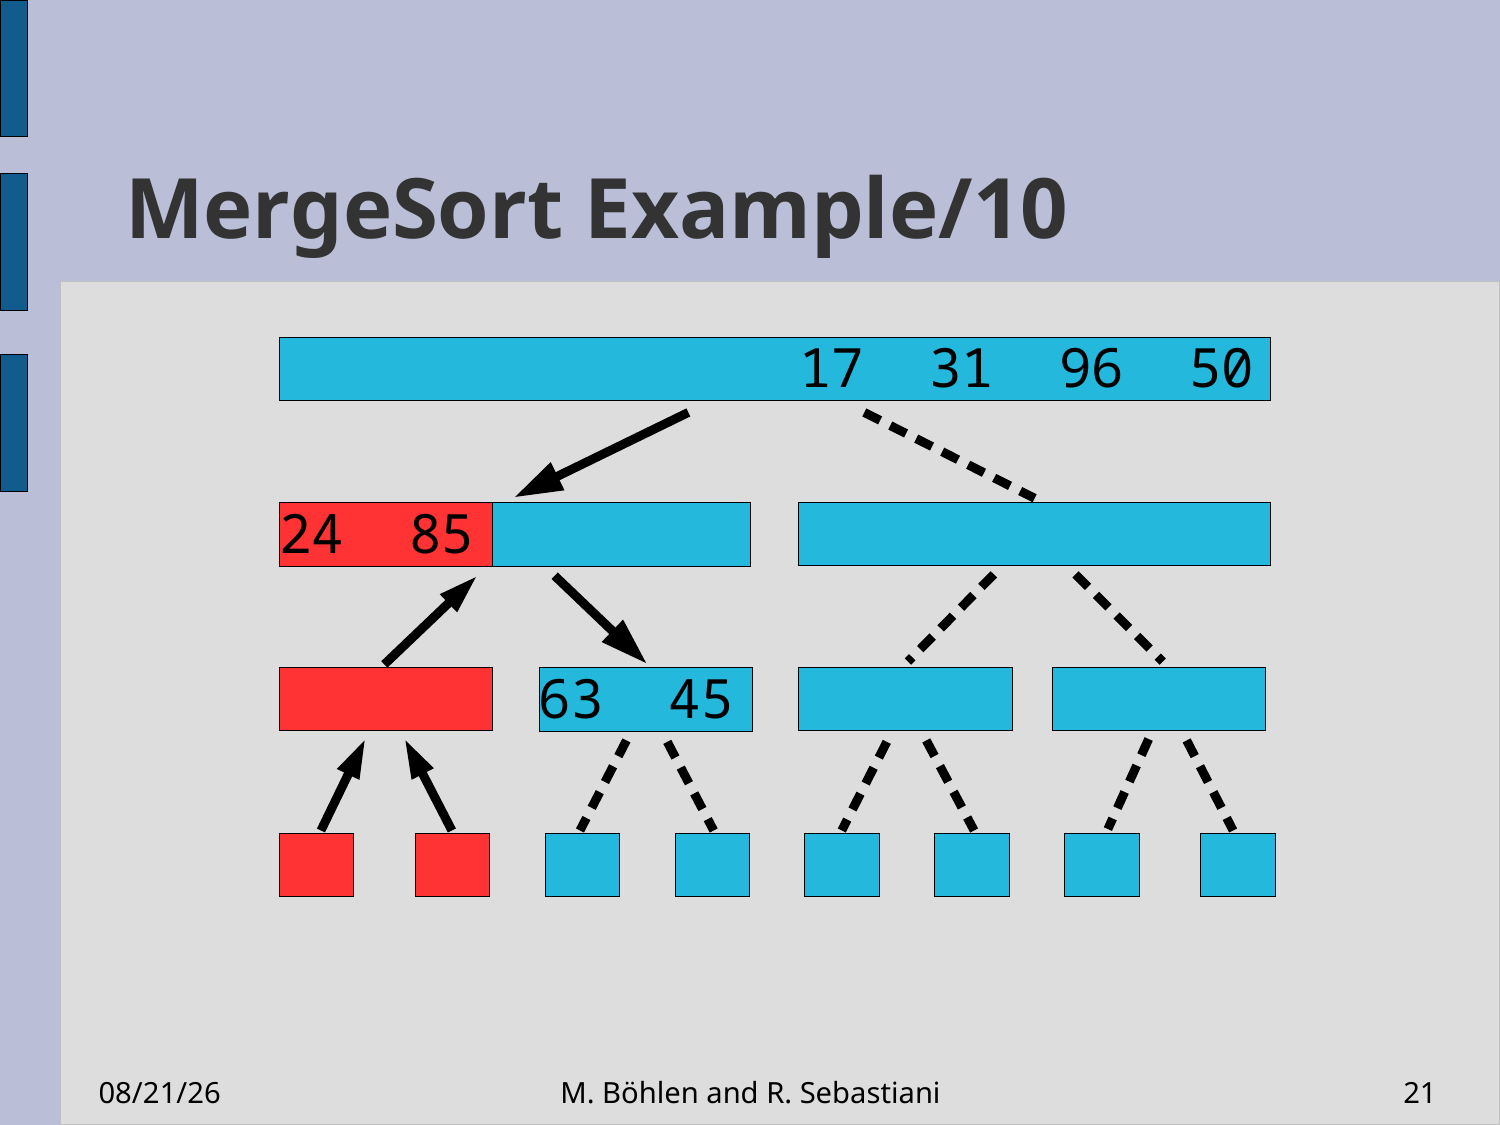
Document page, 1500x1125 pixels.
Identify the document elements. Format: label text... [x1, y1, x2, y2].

text_box [415, 833, 490, 897]
text_box [798, 667, 1013, 731]
title MergeSort Example/10 [110, 67, 1392, 271]
text_box [1200, 833, 1276, 897]
text_box 17 31 96 50 [279, 337, 1271, 401]
text_box [798, 502, 1271, 566]
text_box [1064, 833, 1140, 897]
text_box [545, 833, 620, 897]
text_box 24 85 [279, 502, 493, 566]
text_box [279, 833, 354, 897]
text_box [1052, 667, 1266, 731]
text_box [675, 833, 750, 897]
text_box [279, 667, 493, 731]
text_box [804, 833, 880, 897]
text_box [934, 833, 1010, 897]
text_box 63 45 [539, 667, 753, 731]
text_box 24 85 [493, 502, 751, 566]
